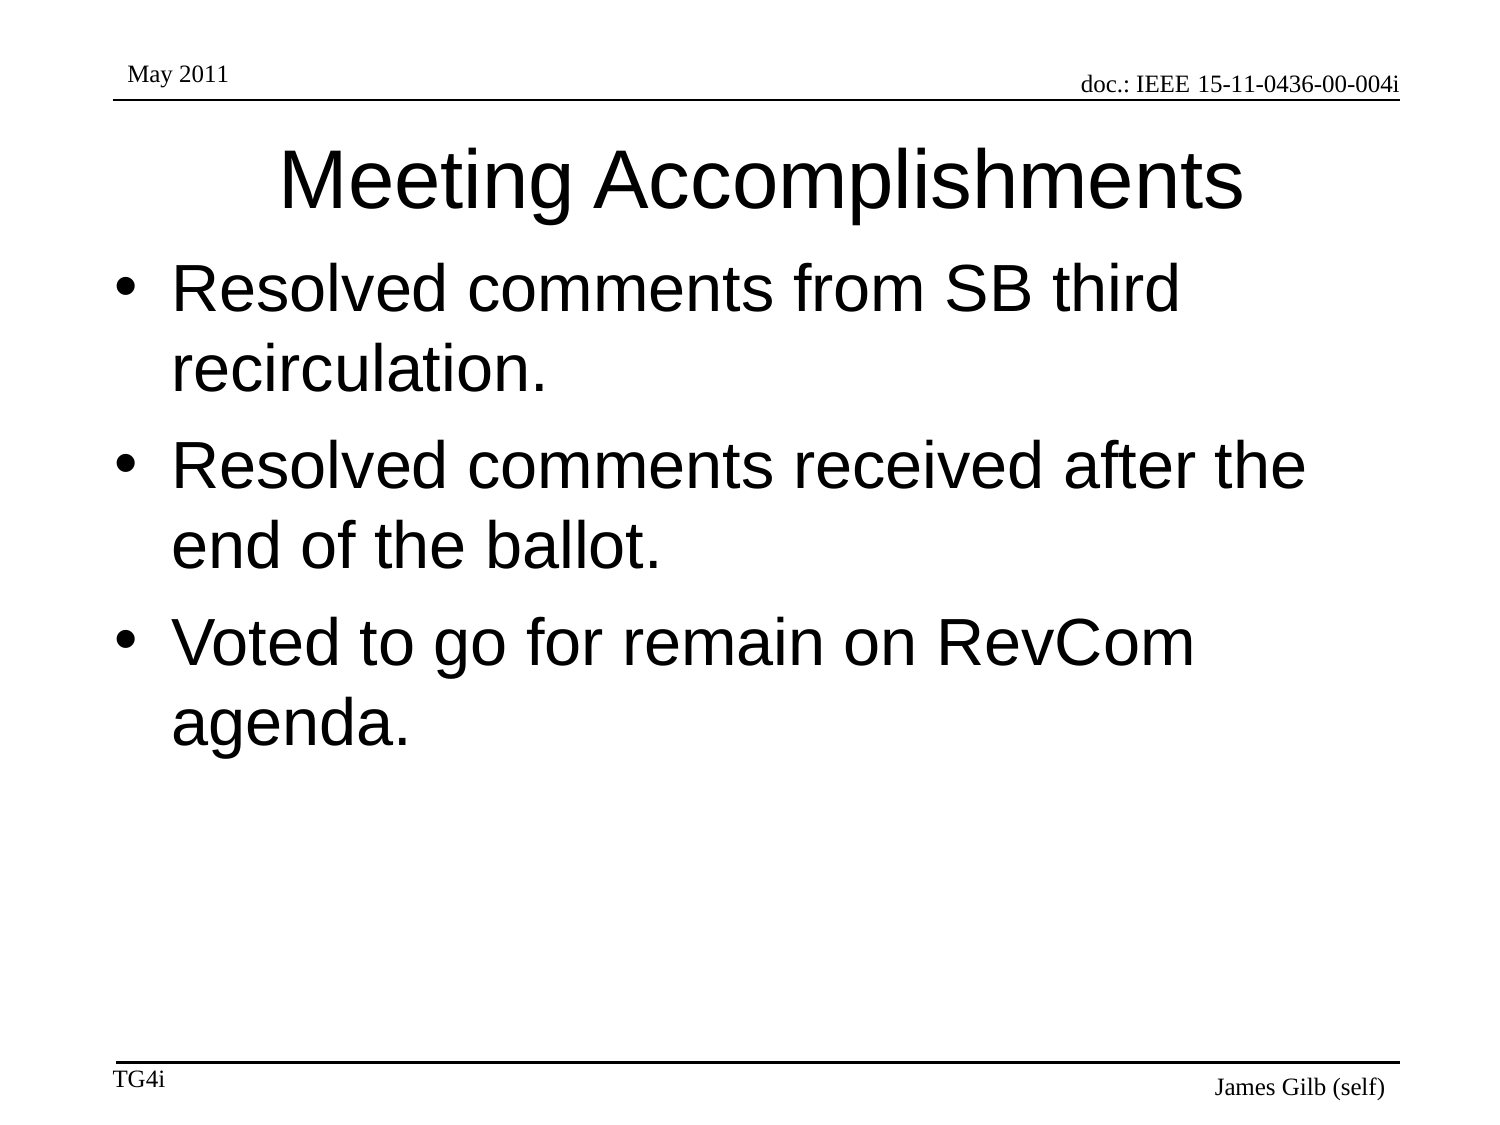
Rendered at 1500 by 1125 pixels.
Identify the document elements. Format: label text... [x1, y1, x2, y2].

title Meeting Accomplishments [125, 112, 1401, 238]
list Resolved comments from SB third recirculation. Resolved comments received after the end of the ballot. Voted to go for remain on RevCom agenda. [99, 237, 1375, 1025]
